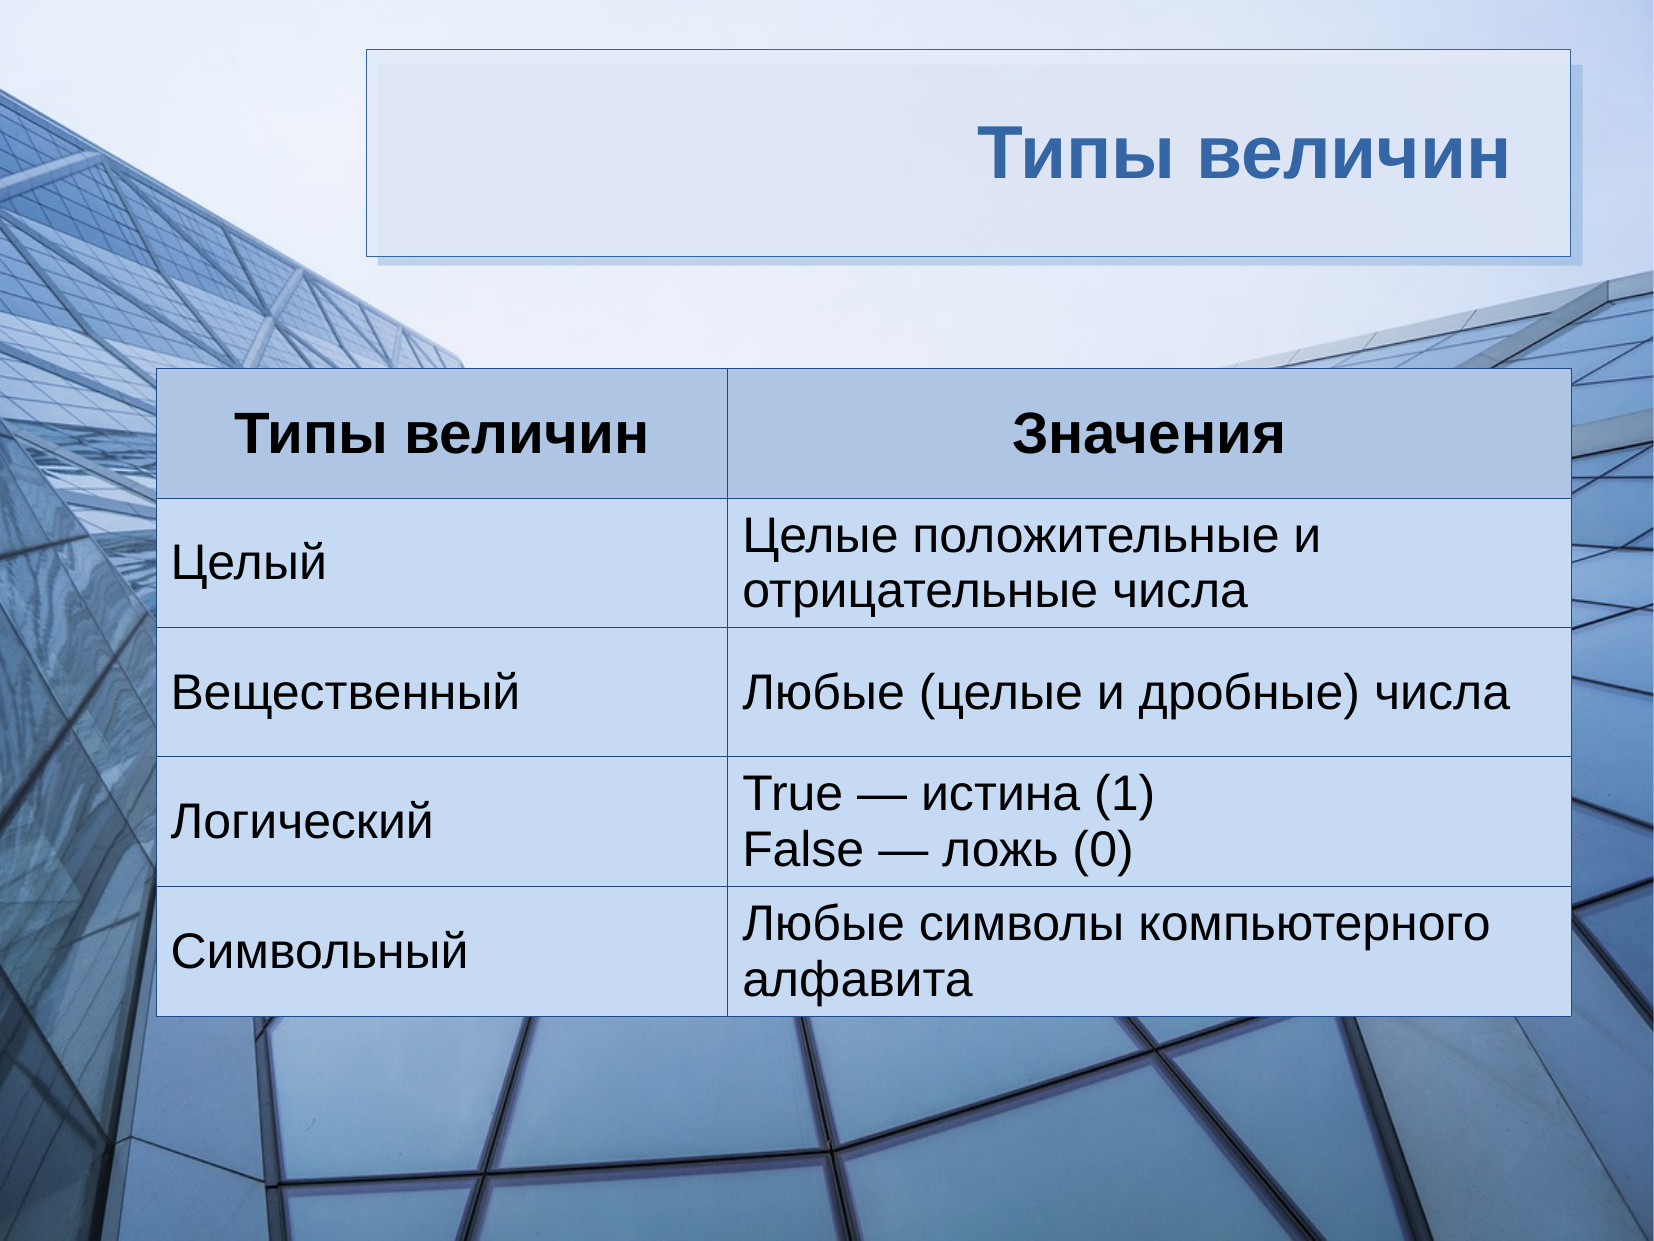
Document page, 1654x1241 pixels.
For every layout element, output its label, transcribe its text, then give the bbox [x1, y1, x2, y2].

table_cell Целые положительные и отрицательные числа [728, 499, 1571, 627]
table_header Значения [728, 369, 1571, 498]
table_header Типы величин [157, 369, 727, 498]
table_cell Вещественный [157, 628, 727, 756]
table_cell Любые символы компьютерного алфавита [728, 887, 1571, 1016]
text_box [377, 64, 1583, 266]
table_cell Любые (целые и дробные) числа [728, 628, 1571, 756]
table_cell Символьный [157, 887, 727, 1016]
table_cell Логический [157, 757, 727, 886]
title Типы величин [366, 49, 1571, 257]
picture [0, 0, 1654, 1241]
table_cell True — истина (1) False — ложь (0) [728, 757, 1571, 886]
table_cell Целый [157, 499, 727, 627]
